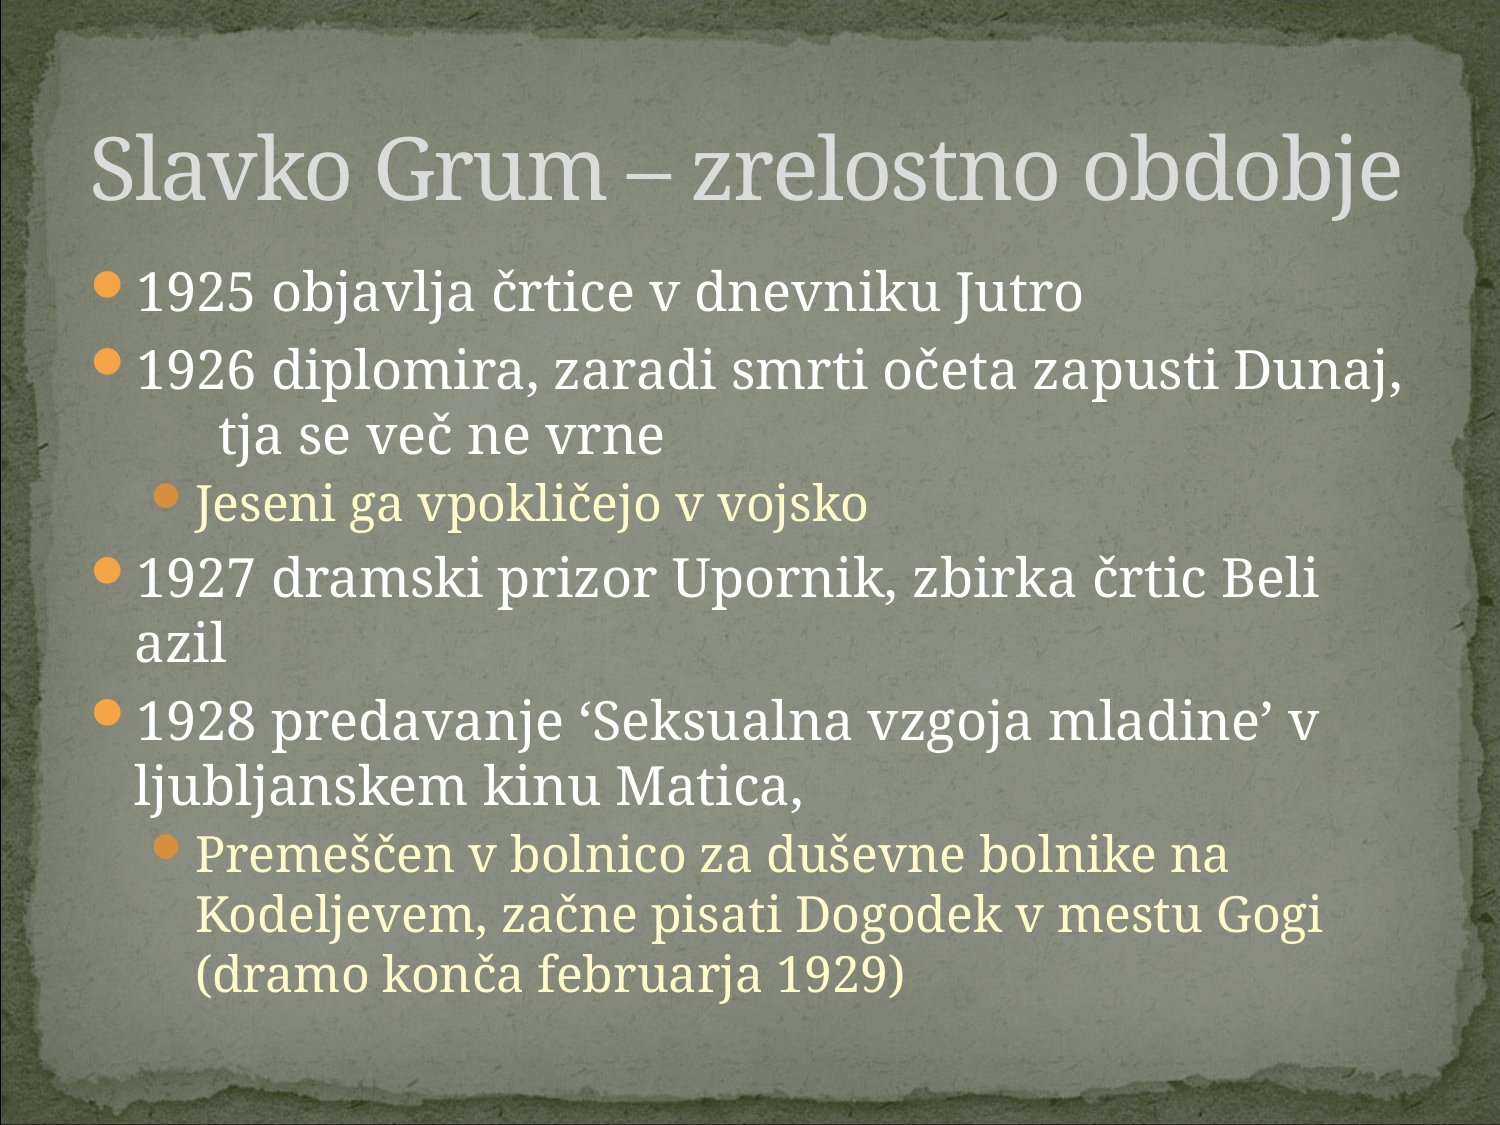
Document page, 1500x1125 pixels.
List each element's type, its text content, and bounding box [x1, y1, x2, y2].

picture [0, 0, 1500, 1125]
list 1925 objavlja črtice v dnevniku Jutro 1926 diplomira, zaradi smrti očeta zapusti Dunaj, tja se več ne vrne Jeseni ga vpokličejo v vojsko 1927 dramski prizor Upornik, zbirka črtic Beli azil 1928 predavanje ‘Seksualna vzgoja mladine’ v ljubljanskem kinu Matica, Premeščen v bolnico za duševne bolnike na Kodeljevem, začne pisati Dogodek v mestu Gogi (dramo konča februarja 1929) [75, 249, 1425, 1000]
title Slavko Grum – zrelostno obdobje [75, 24, 1425, 225]
